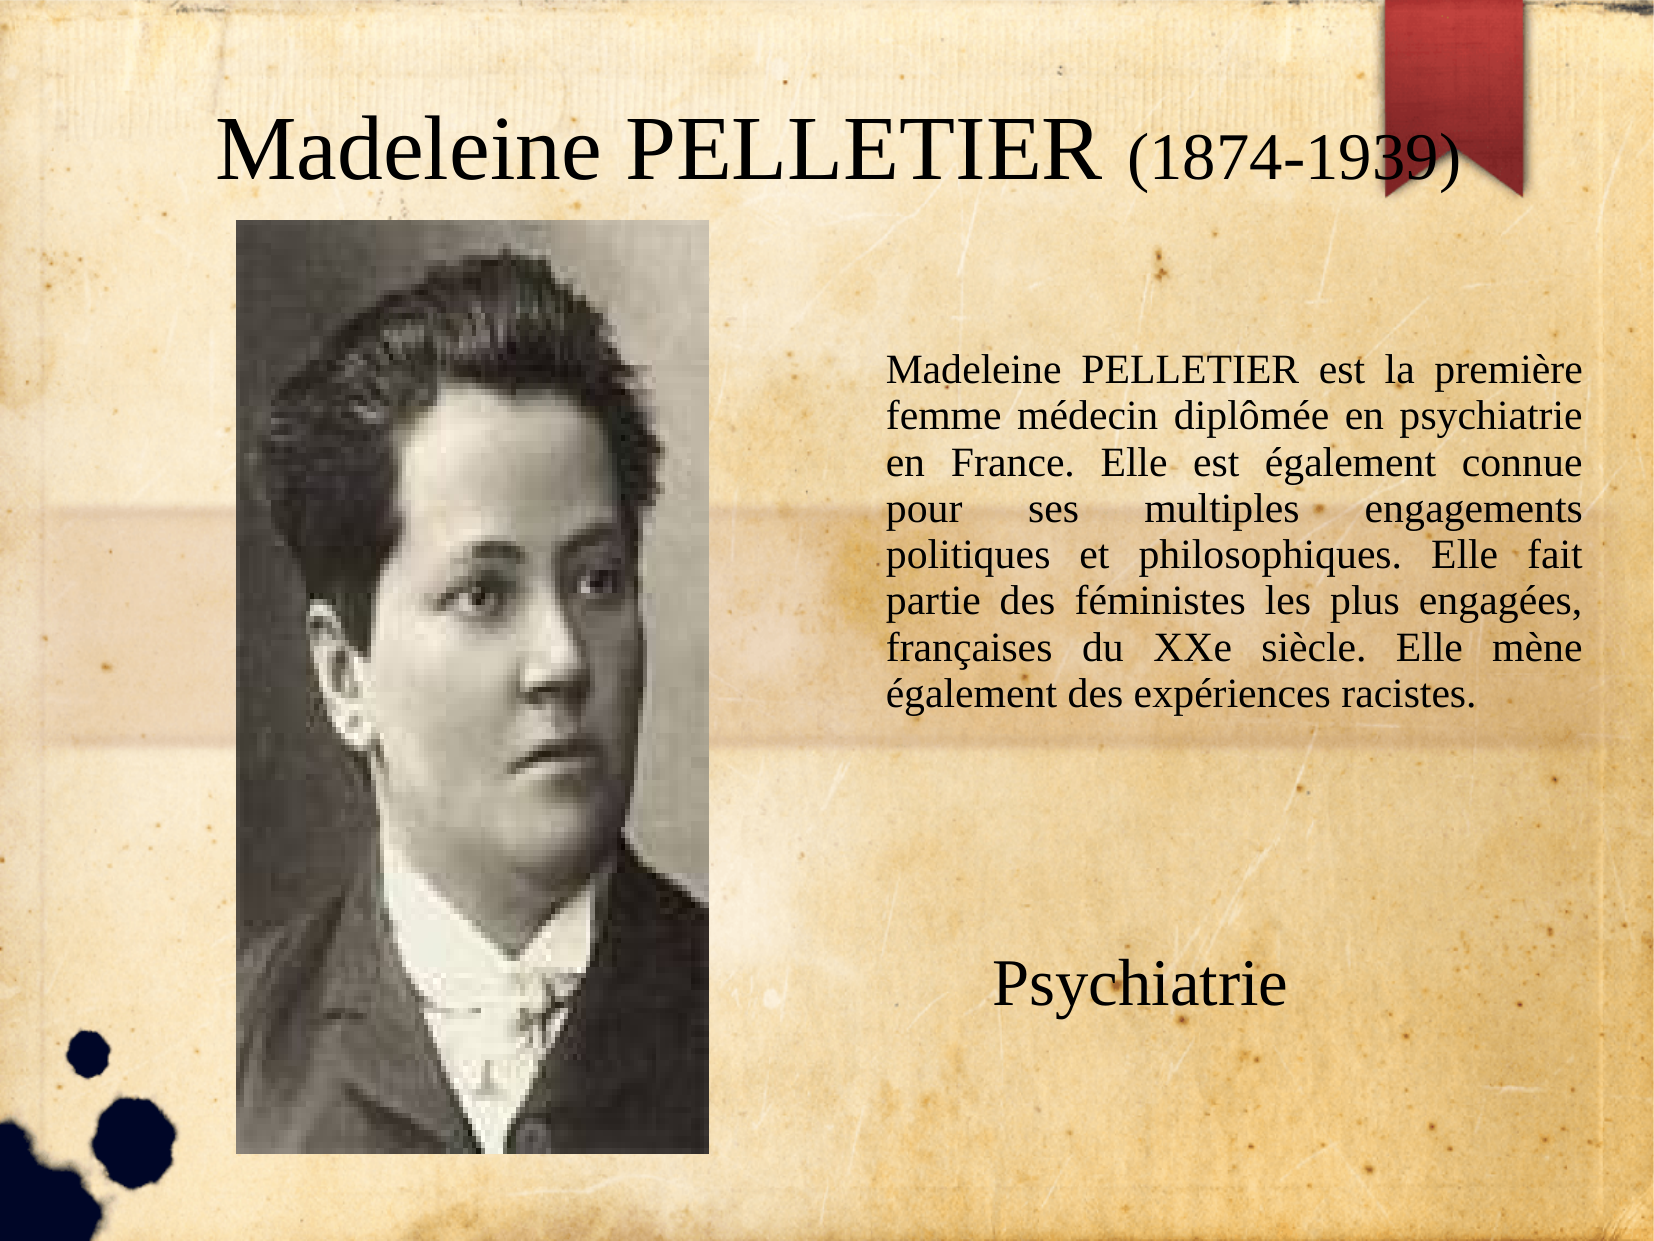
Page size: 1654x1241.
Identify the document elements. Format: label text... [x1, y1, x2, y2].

list Madeleine PELLETIER est la première femme médecin diplômée en psychiatrie en France. Elle est également connue pour ses multiples engagements politiques et philosophiques. Elle fait partie des féministes les plus engagées, françaises du XXe siècle. Elle mène également des expériences racistes. [814, 346, 1584, 923]
list Psychiatrie [129, 944, 1619, 1103]
title Madeleine PELLETIER (1874-1939) [94, 44, 1583, 252]
picture [0, 0, 1654, 1241]
